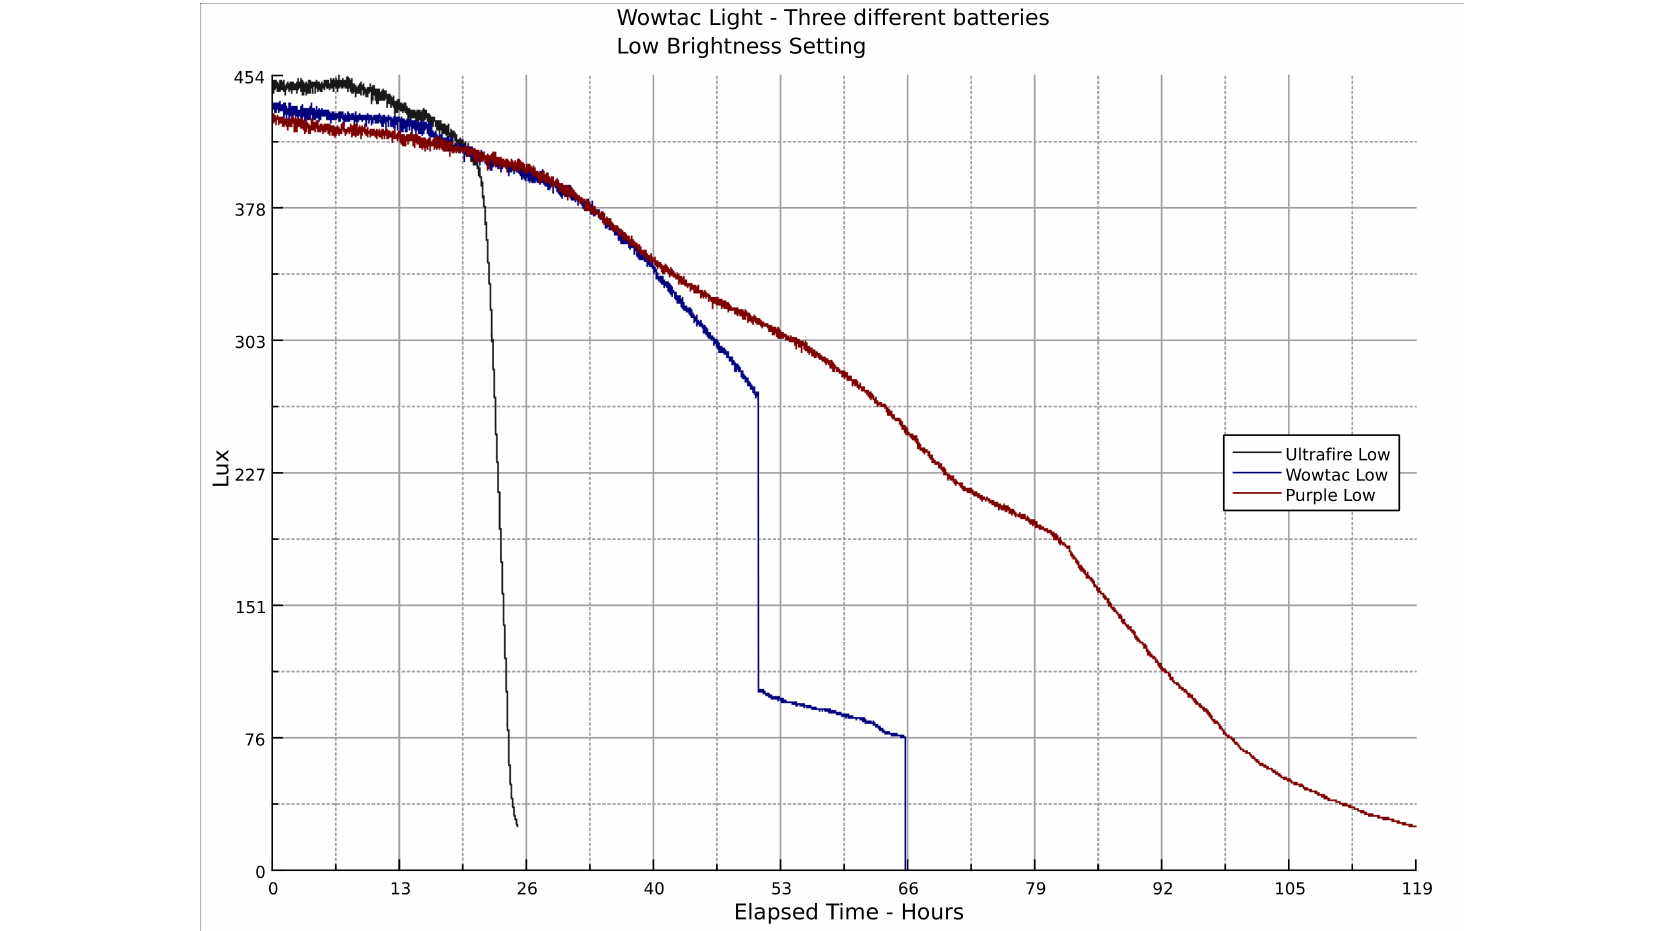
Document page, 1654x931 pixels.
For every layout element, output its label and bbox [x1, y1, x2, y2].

picture [200, 3, 1464, 931]
